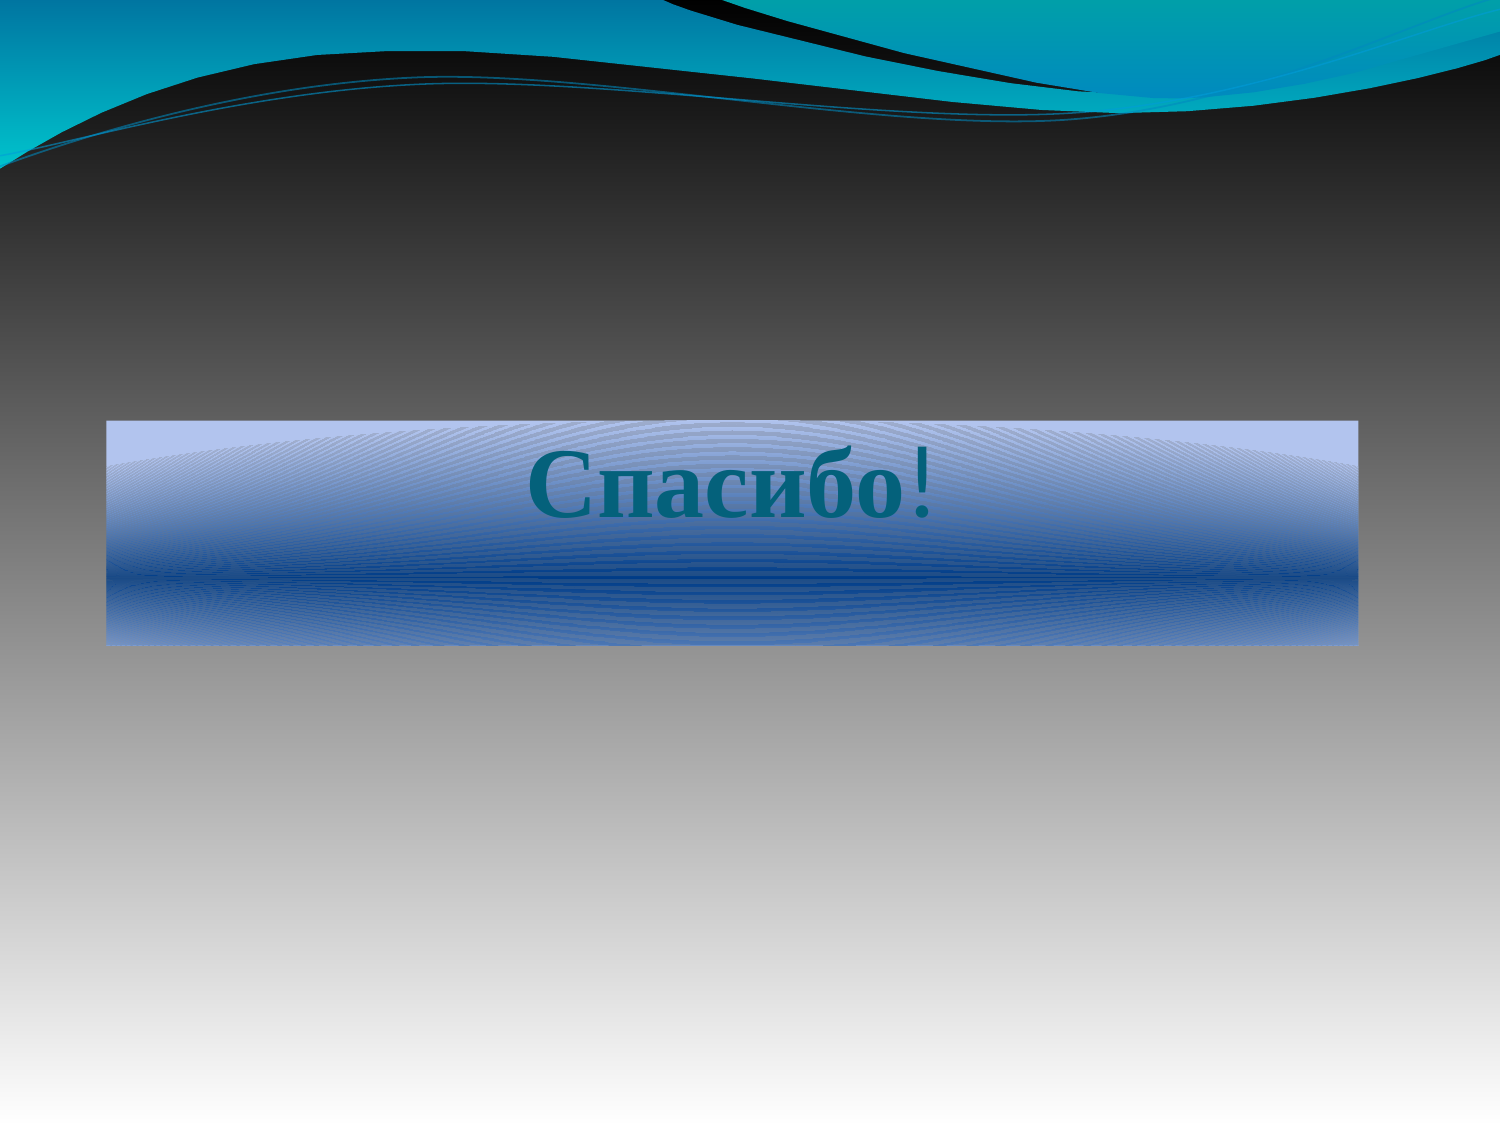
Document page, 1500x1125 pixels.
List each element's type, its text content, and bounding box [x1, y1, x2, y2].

subtitle Спасибо! [106, 420, 1359, 646]
